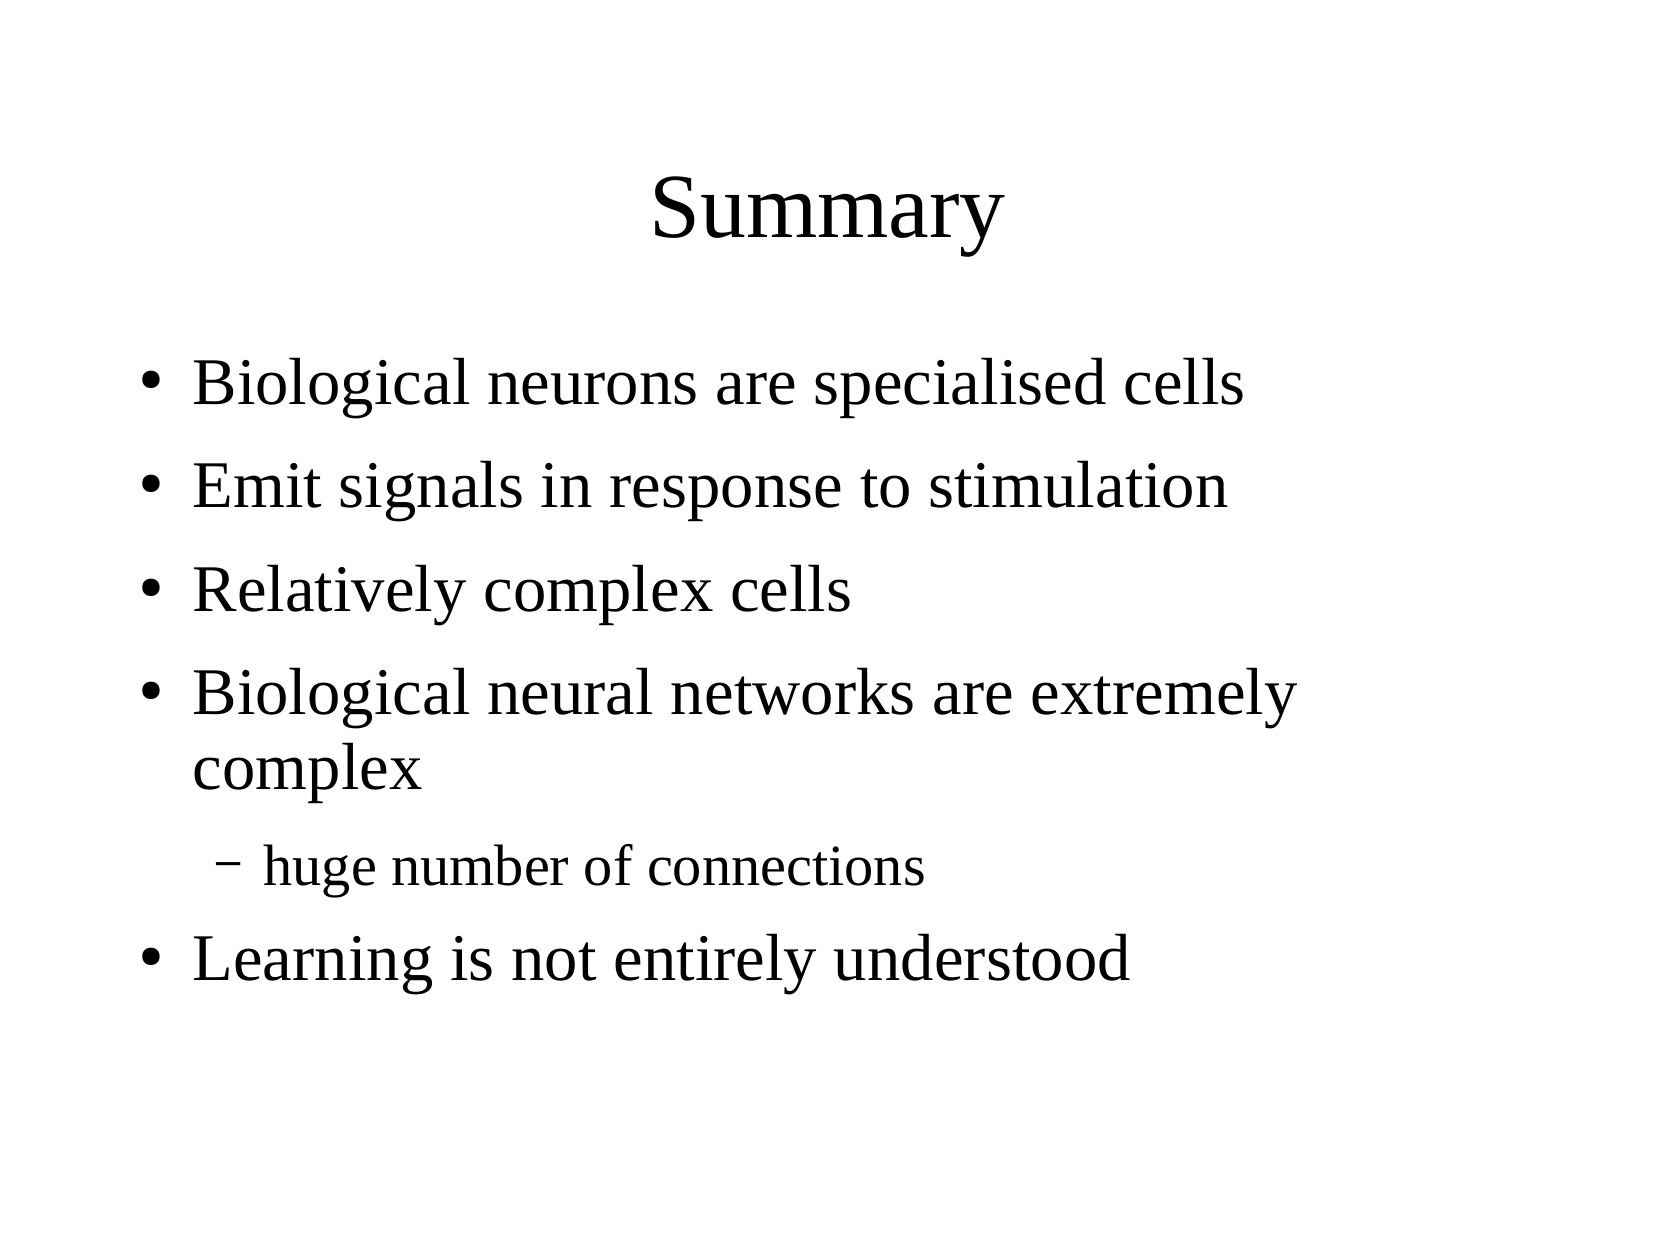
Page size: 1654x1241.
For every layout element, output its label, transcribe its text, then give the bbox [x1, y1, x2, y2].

title Summary [121, 102, 1534, 311]
list Biological neurons are specialised cells Emit signals in response to stimulation Relatively complex cells Biological neural networks are extremely complex huge number of connections Learning is not entirely understood [121, 344, 1534, 1127]
